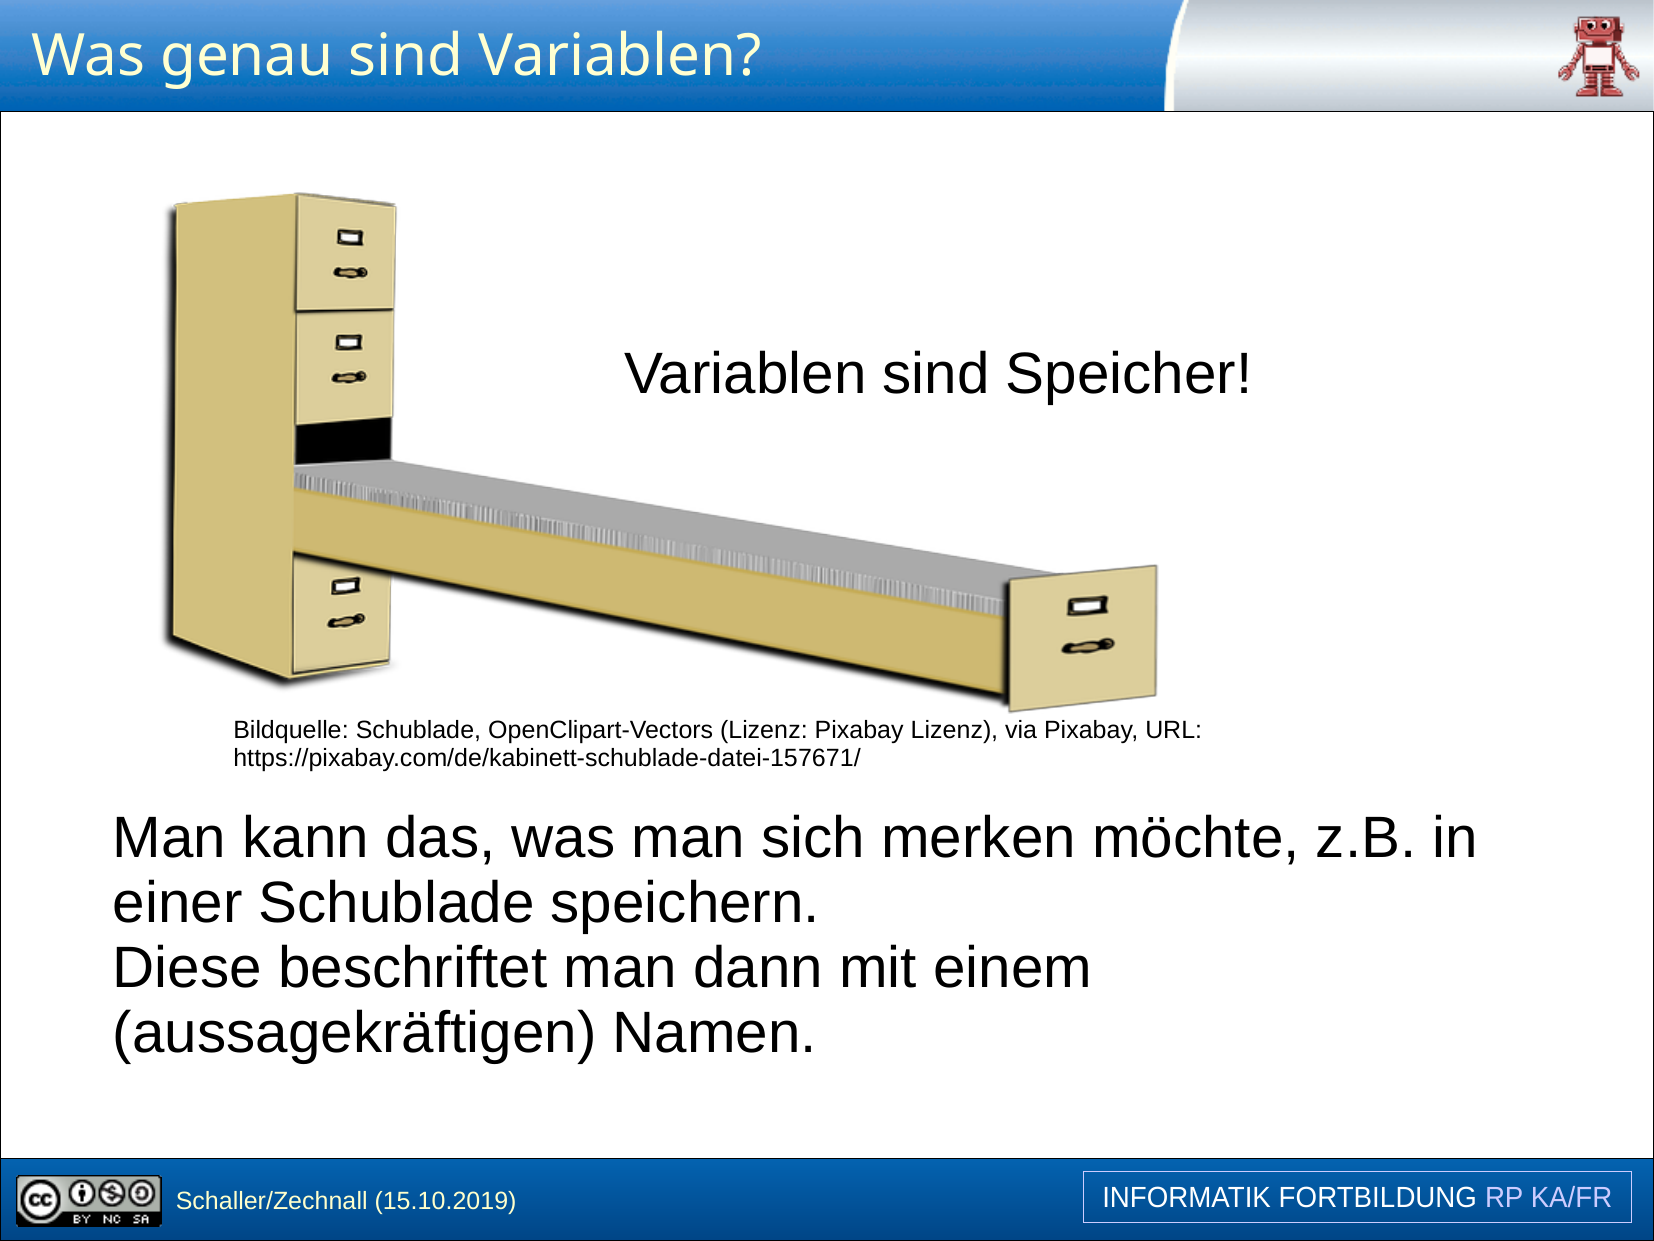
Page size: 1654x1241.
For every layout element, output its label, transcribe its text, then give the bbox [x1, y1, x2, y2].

list Man kann das, was man sich merken möchte, z.B. in einer Schublade speichern. Diese beschriftet man dann mit einem (aussagekräftigen) Namen. [112, 805, 1558, 1130]
title Was genau sind Variablen? [31, 14, 1151, 92]
picture [16, 1175, 162, 1227]
picture [158, 191, 1159, 714]
text_box Bildquelle: Schublade, OpenClipart-Vectors (Lizenz: Pixabay Lizenz), via Pixabay, URL: https://pixabay.com/de/kabinett-schublade-datei-157671/ [218, 708, 1224, 780]
picture [0, 0, 1654, 111]
list Variablen sind Speicher! [1159, 341, 1314, 412]
